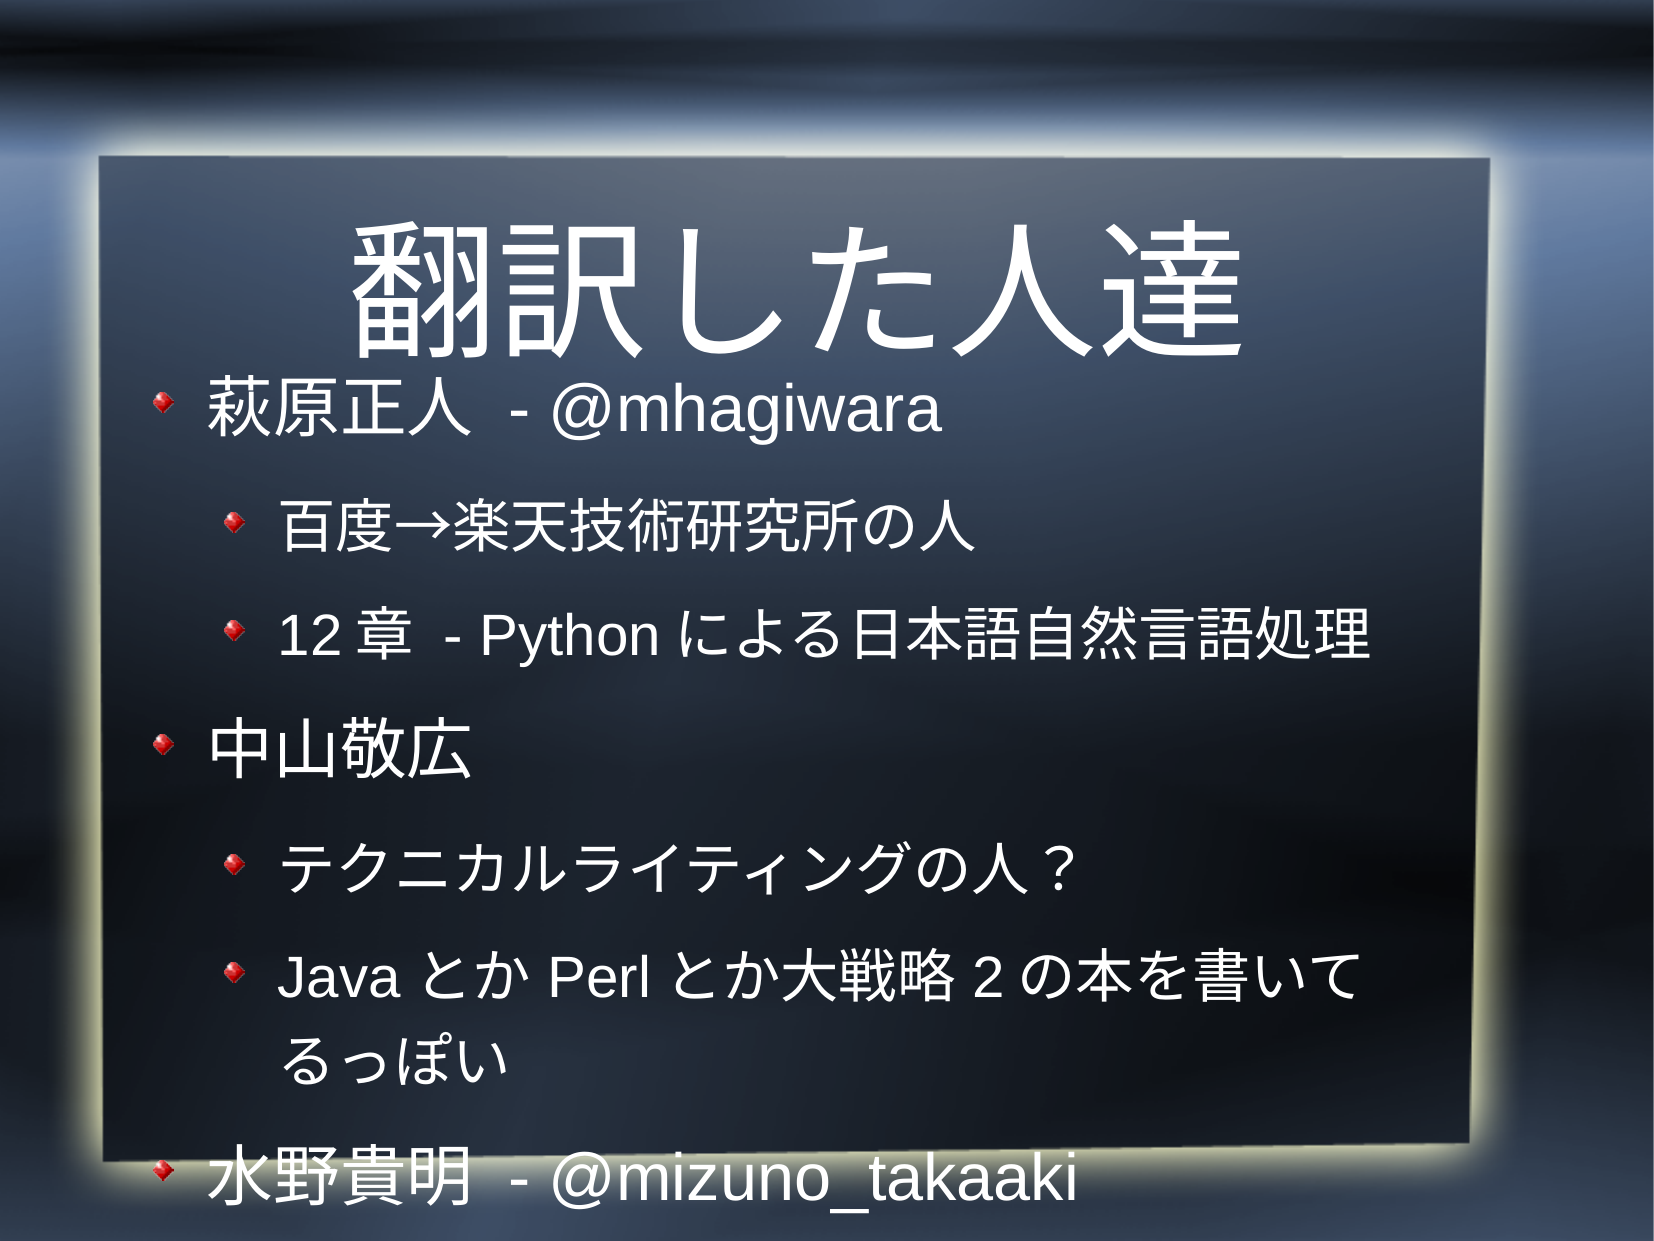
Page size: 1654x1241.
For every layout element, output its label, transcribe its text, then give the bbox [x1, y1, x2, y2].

picture [0, 0, 1654, 1241]
title 翻訳した人達 [88, 177, 1506, 384]
list 萩原正人 - @mhagiwara 百度→楽天技術研究所の人 12章 - Pythonによる日本語自然言語処理 中山敬広 テクニカルライティングの人？ JavaとかPerlとか大戦略2の本を書いてるっぽい 水野貴明 - @mizuno_takaaki はてな→百度の人 [135, 354, 1447, 1169]
